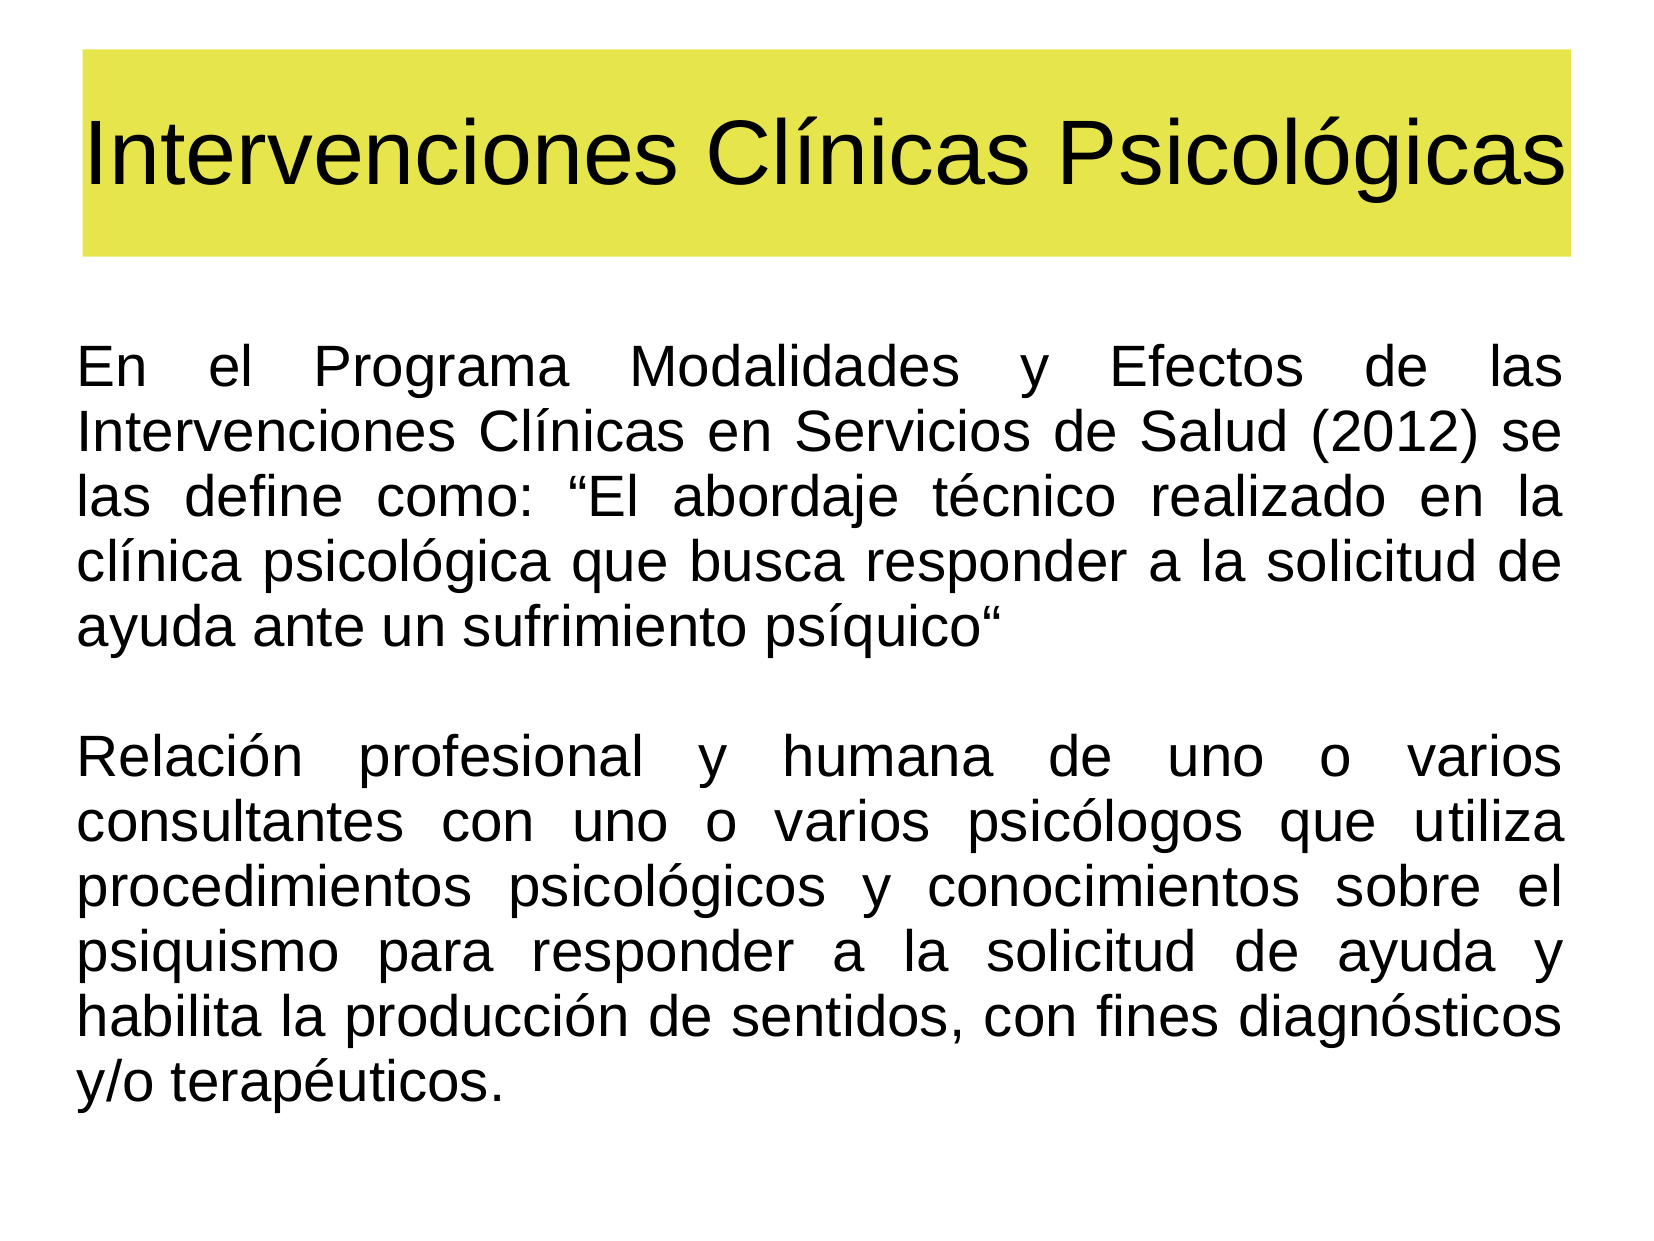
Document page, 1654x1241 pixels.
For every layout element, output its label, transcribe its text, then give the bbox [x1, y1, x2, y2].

subtitle En el Programa Modalidades y Efectos de las Intervenciones Clínicas en Servicios de Salud (2012) se las define como: “El abordaje técnico realizado en la clínica psicológica que busca responder a la solicitud de ayuda ante un sufrimiento psíquico“ Relación profesional y humana de uno o varios consultantes con uno o varios psicólogos que utiliza procedimientos psicológicos y conocimientos sobre el psiquismo para responder a la solicitud de ayuda y habilita la producción de sentidos, con fines diagnósticos y/o terapéuticos. [76, 265, 1565, 1182]
title Intervenciones Clínicas Psicológicas [82, 49, 1571, 257]
